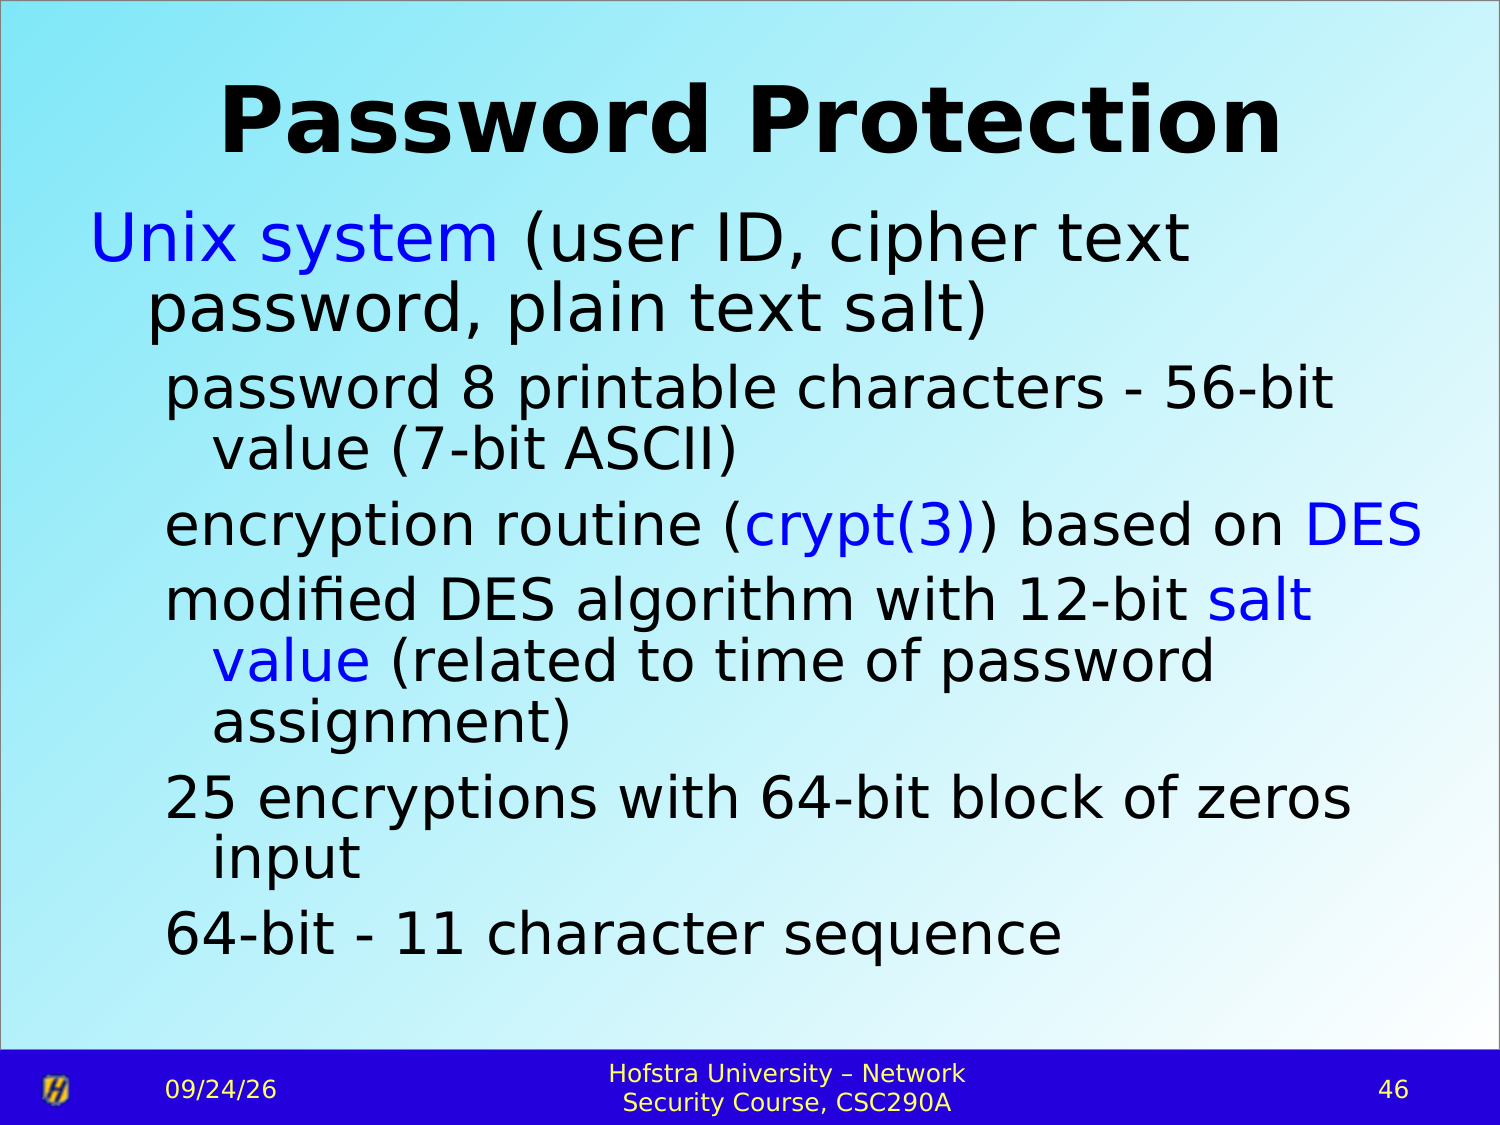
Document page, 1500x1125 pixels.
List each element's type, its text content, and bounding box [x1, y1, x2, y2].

list Unix system (user ID, cipher text password, plain text salt) password 8 printable characters - 56-bit value (7-bit ASCII) encryption routine (crypt(3)) based on DES modified DES algorithm with 12-bit salt value (related to time of password assignment) 25 encryptions with 64-bit block of zeros input 64-bit - 11 character sequence [75, 197, 1469, 1044]
title Password Protection [112, 55, 1391, 182]
picture [37, 1072, 76, 1110]
